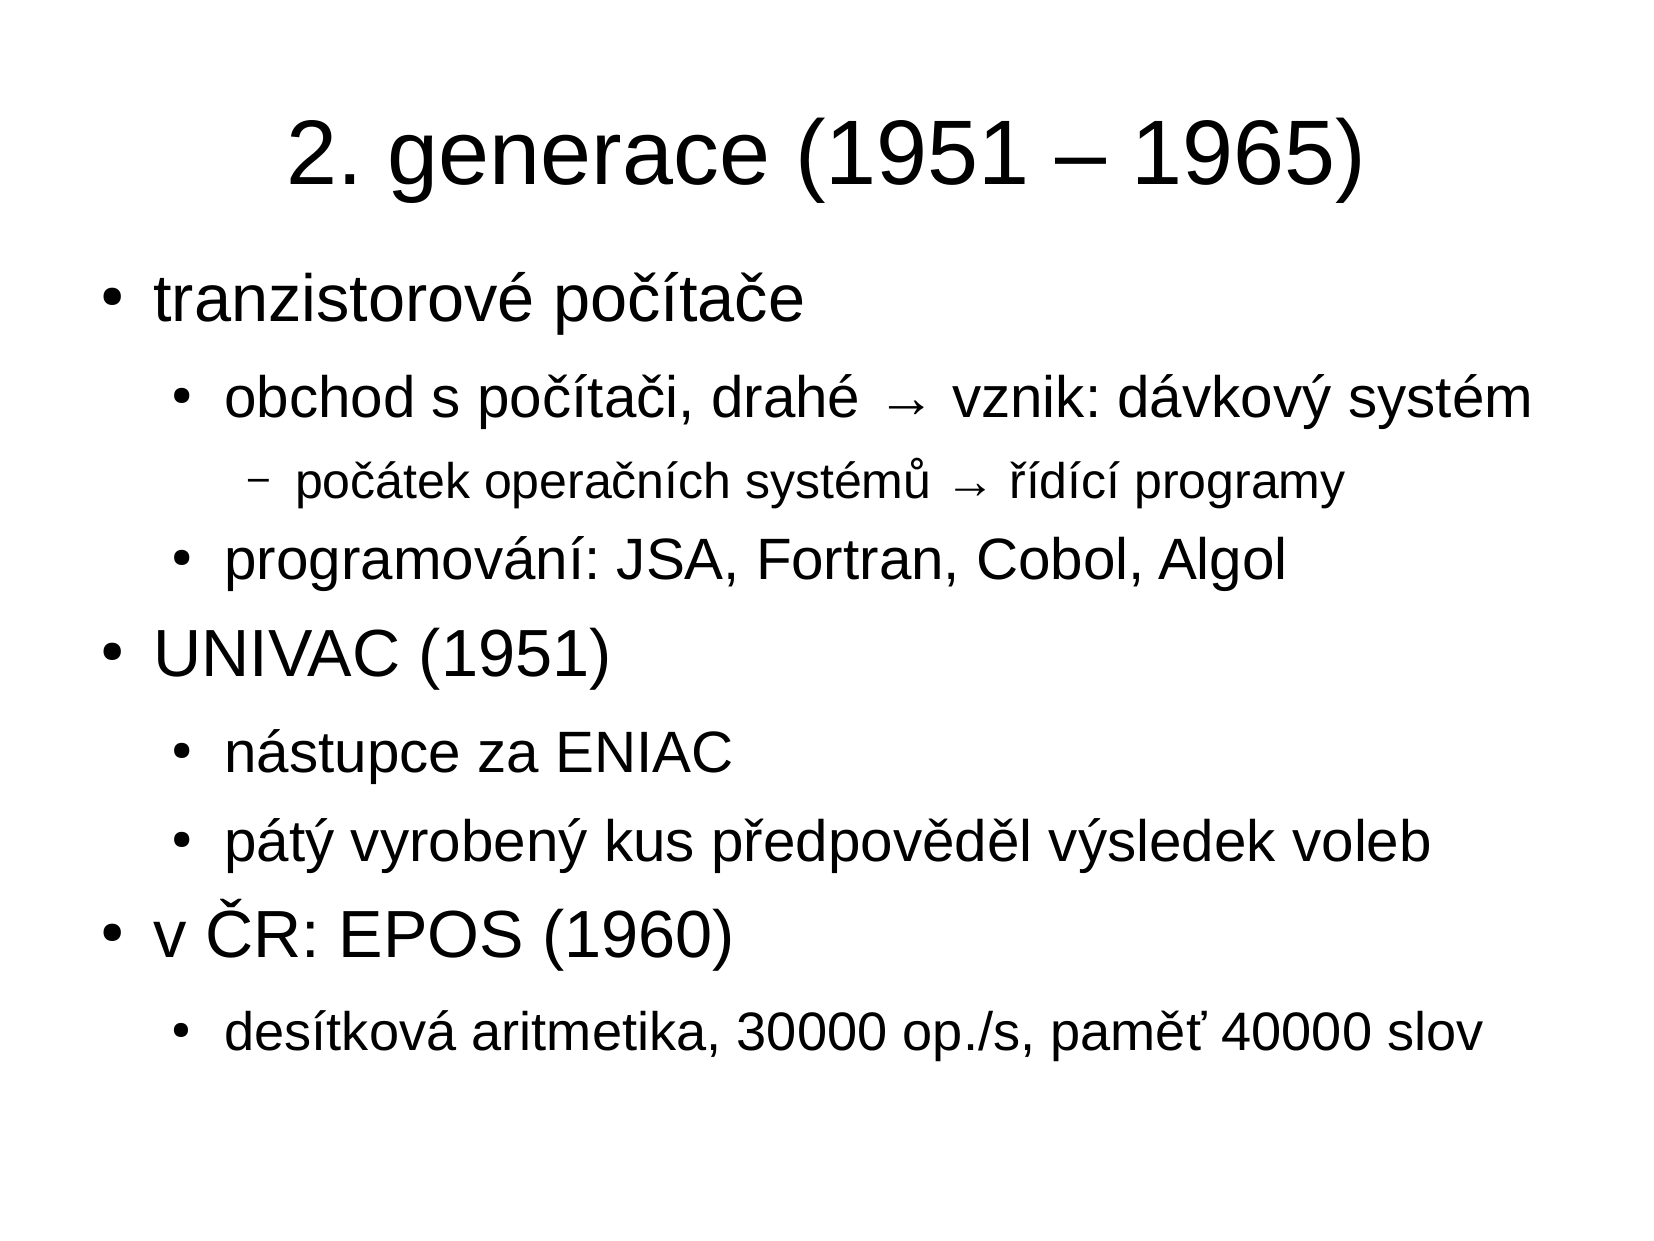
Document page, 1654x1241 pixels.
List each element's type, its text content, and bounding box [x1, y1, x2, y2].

list tranzistorové počítače obchod s počítači, drahé → vznik: dávkový systém počátek operačních systémů → řídící programy programování: JSA, Fortran, Cobol, Algol UNIVAC (1951) nástupce za ENIAC pátý vyrobený kus předpověděl výsledek voleb v ČR: EPOS (1960) desítková aritmetika, 30000 op./s, paměť 40000 slov [82, 260, 1571, 1065]
title 2. generace (1951 – 1965) [82, 56, 1571, 250]
